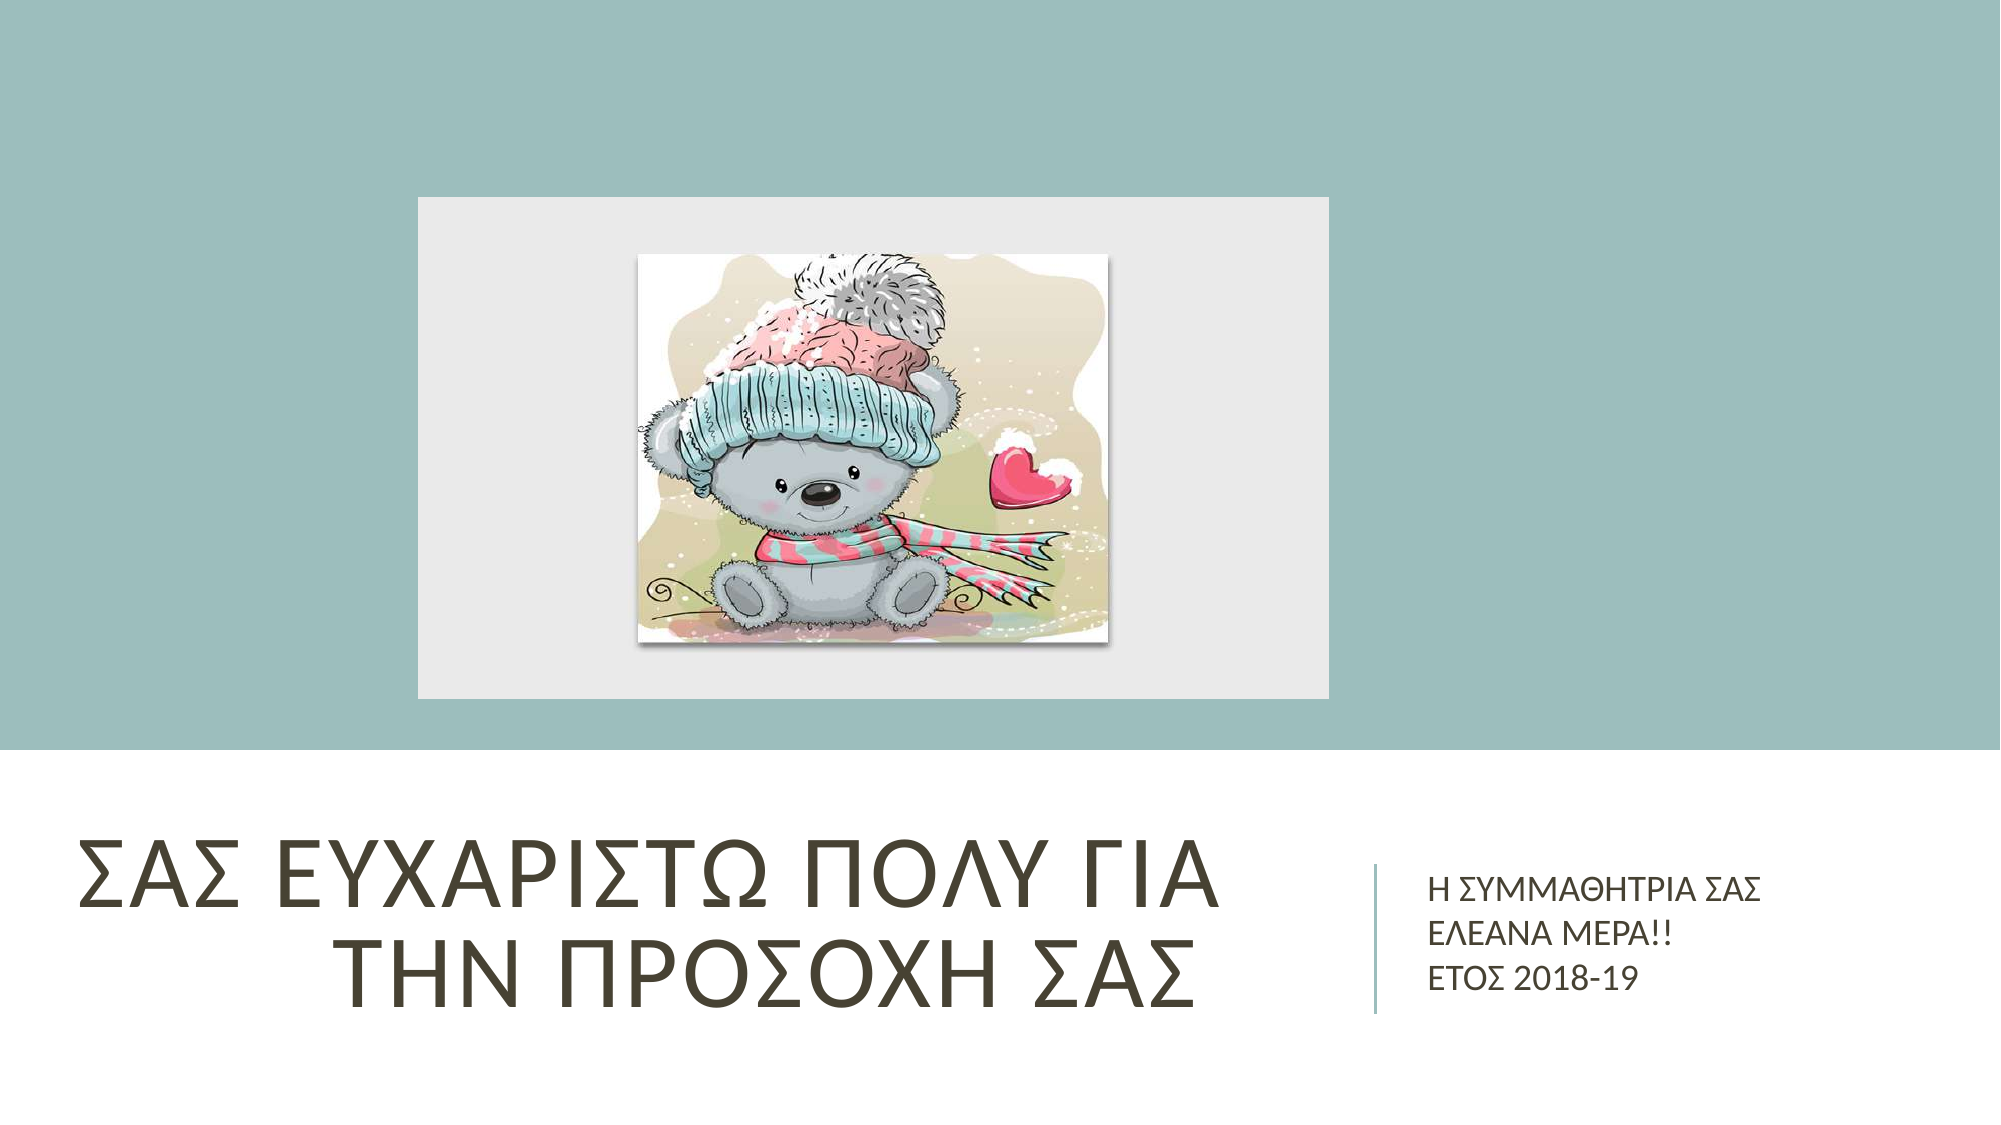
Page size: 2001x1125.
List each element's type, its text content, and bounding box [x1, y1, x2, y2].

subtitle Η ΣΥΜΜΑΘΗΤΡΙΑ ΣΑΣ ΕΛΕΑΝΑ ΜΕΡΑ!! ΕΤΟΣ 2018-19 [1412, 813, 1938, 1054]
picture [418, 197, 1329, 699]
title Σας ευχαριστΩ πολυ για την προσοχη σας [62, 807, 1338, 1048]
